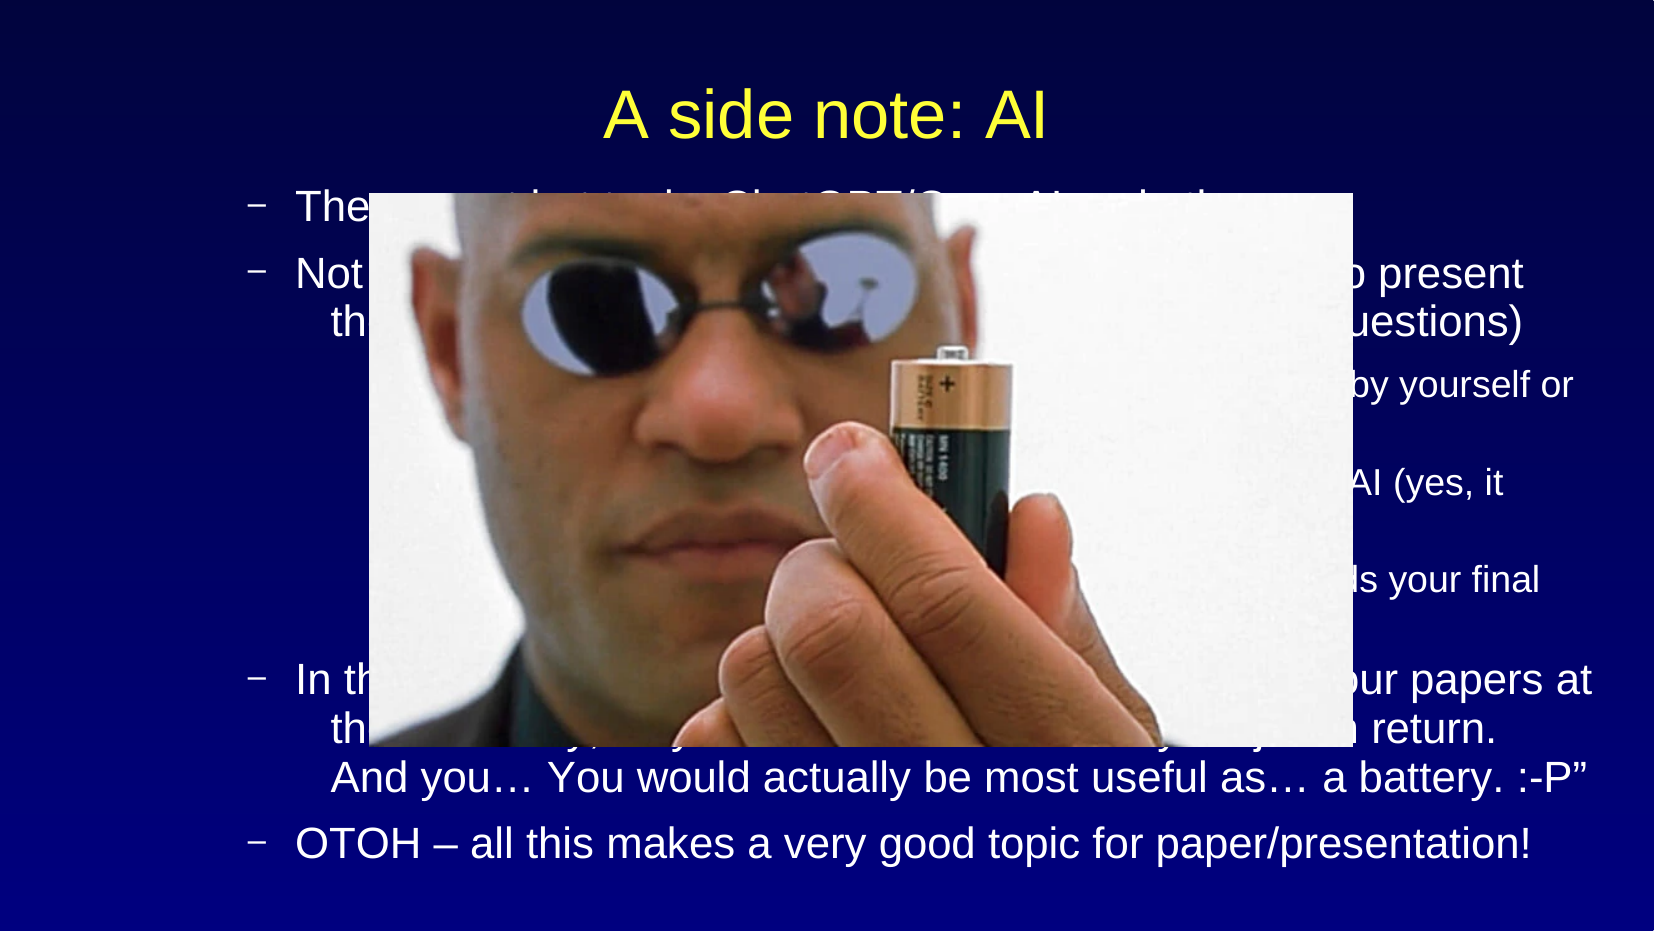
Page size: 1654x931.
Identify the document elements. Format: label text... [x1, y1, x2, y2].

title A side note: AI [82, 37, 1571, 182]
picture [369, 193, 1353, 747]
list The current hot topic: ChatGPT/OpenAI and others Not recommended as a ghostwriter - due to the need to present the work at the seminar (and answer at least some questions) It makes a big difference if you have done the research by yourself or not – and the seminar will show it You will be held responsible for the errors made by the AI (yes, it does make them) In the long run, you would also have less training towards your final thesis In the even longer run, one day it will say “I wrote all your papers at the university, so you cannot mind if I take your job in return. And you… You would actually be most useful as… a battery. :-P” OTOH – all this makes a very good topic for paper/presentation! [82, 182, 1595, 917]
